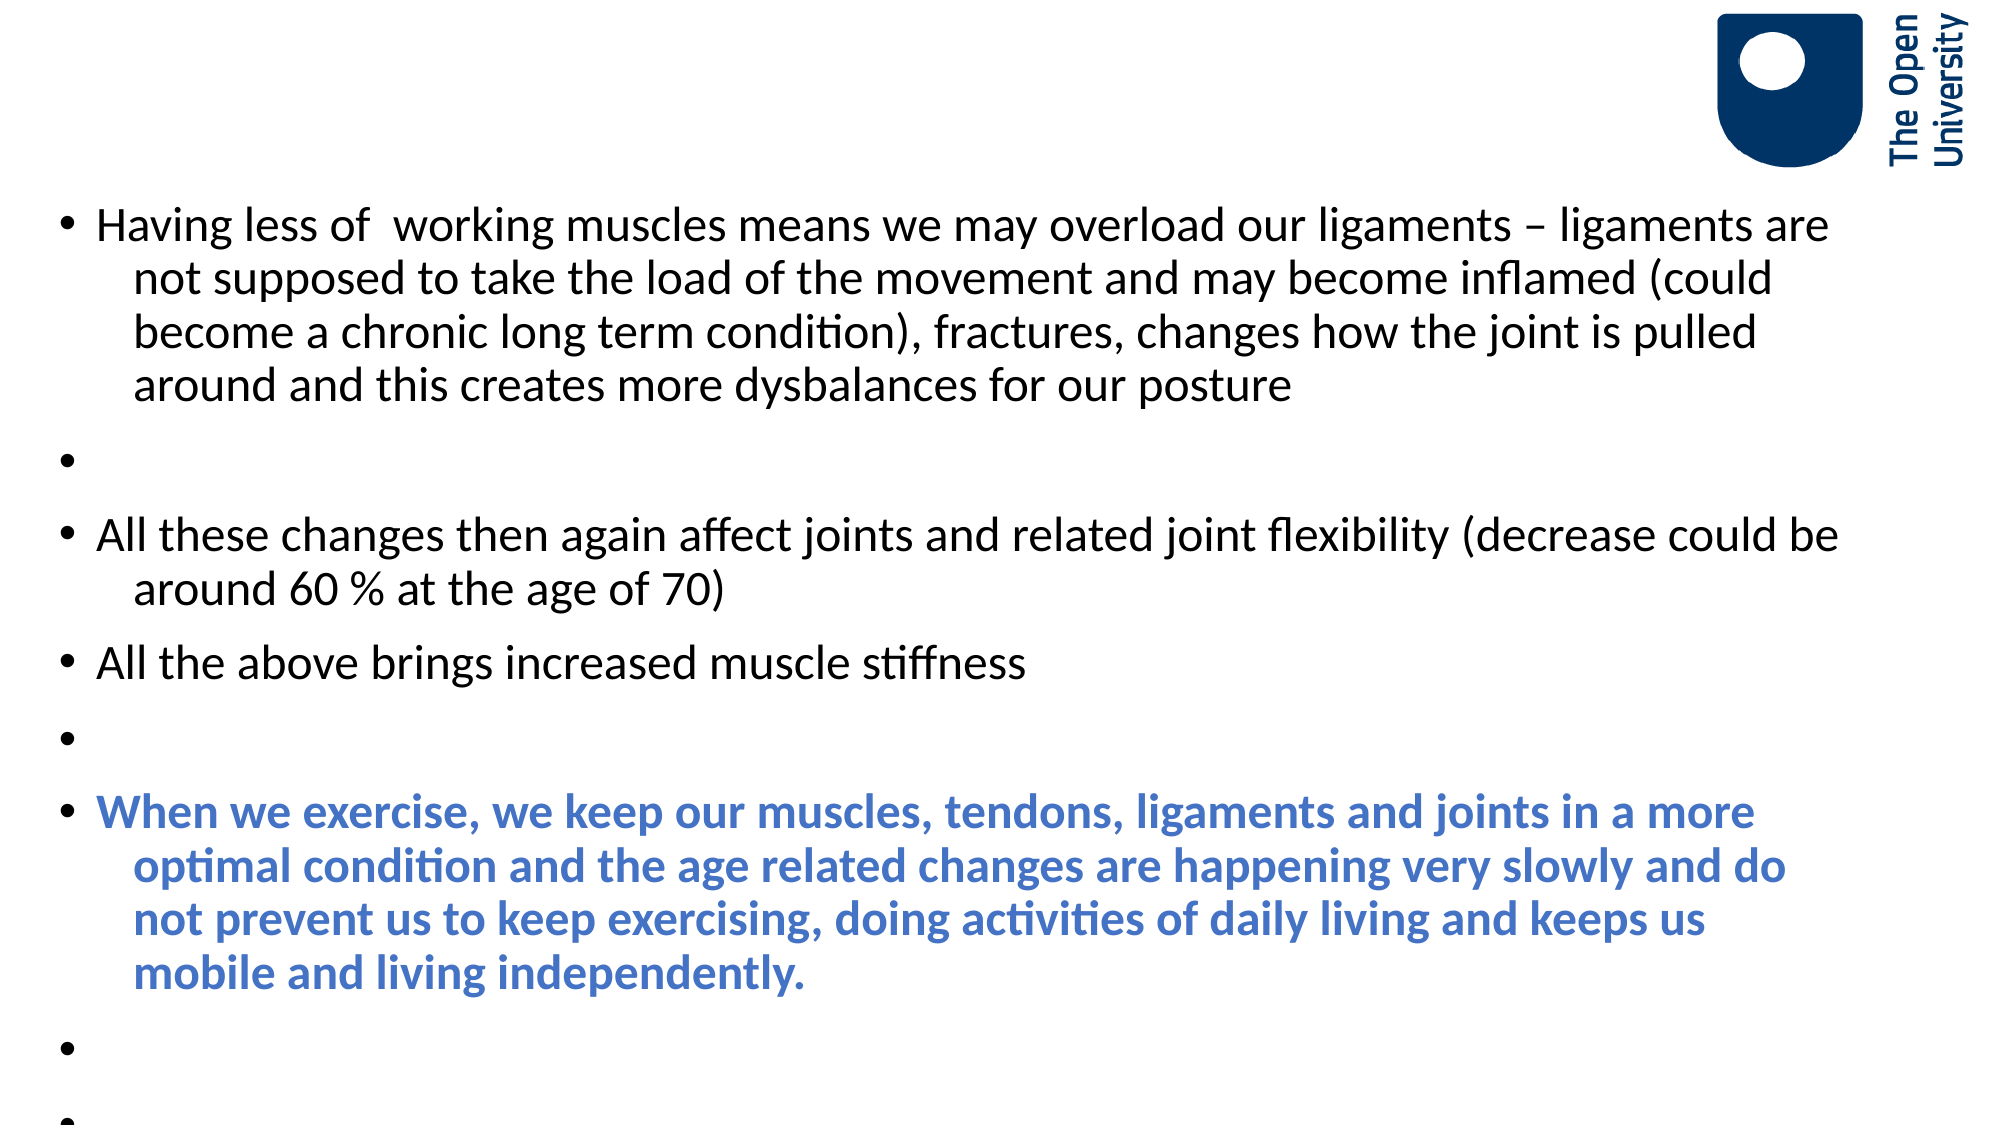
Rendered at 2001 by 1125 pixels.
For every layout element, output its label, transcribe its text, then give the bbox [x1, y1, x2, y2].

picture [1716, 10, 1971, 170]
list Having less of working muscles means we may overload our ligaments – ligaments are not supposed to take the load of the movement and may become inflamed (could become a chronic long term condition), fractures, changes how the joint is pulled around and this creates more dysbalances for our posture All these changes then again affect joints and related joint flexibility (decrease could be around 60 % at the age of 70) All the above brings increased muscle stiffness When we exercise, we keep our muscles, tendons, ligaments and joints in a more optimal condition and the age related changes are happening very slowly and do not prevent us to keep exercising, doing activities of daily living and keeps us mobile and living independently. [43, 191, 1863, 1014]
